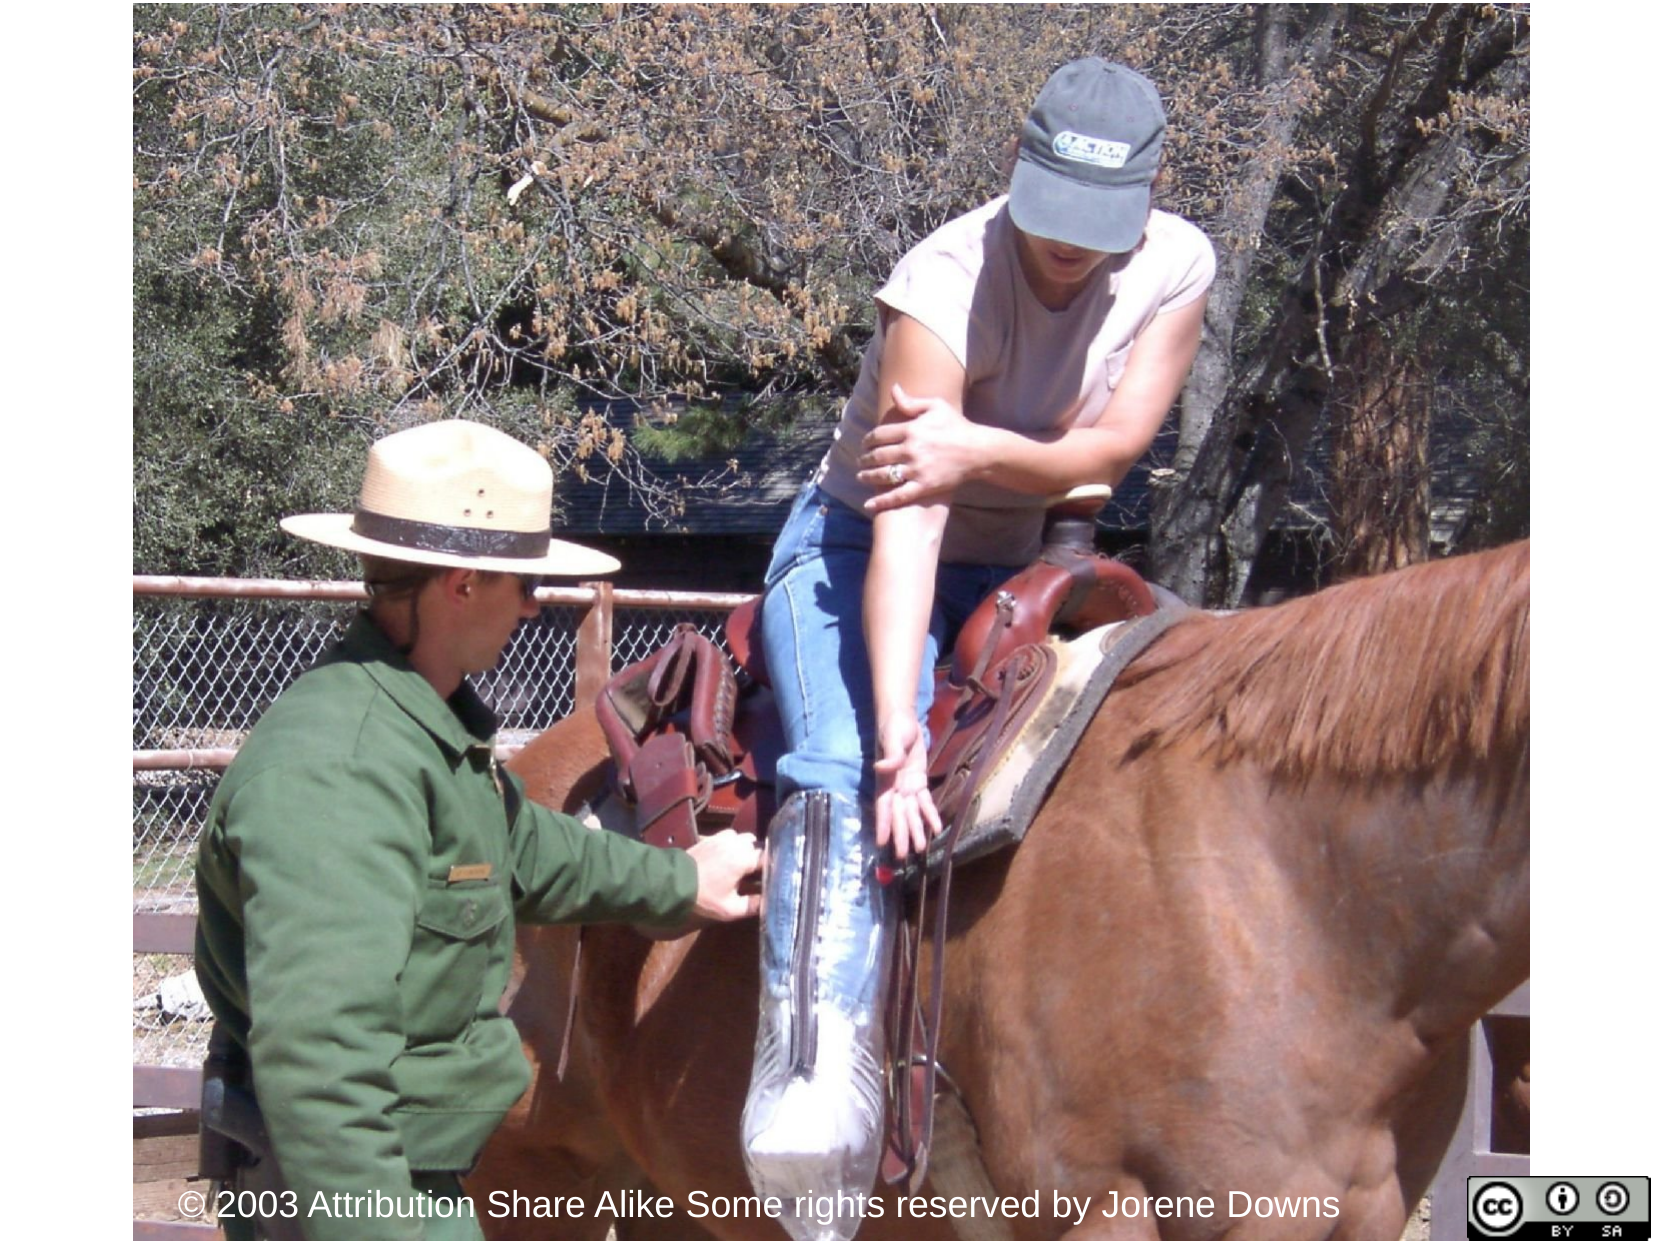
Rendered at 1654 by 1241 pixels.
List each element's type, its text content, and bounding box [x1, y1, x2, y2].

picture [133, 3, 1651, 1241]
text_box © 2003 Attribution Share Alike Some rights reserved by Jorene Downs [152, 1176, 1458, 1234]
